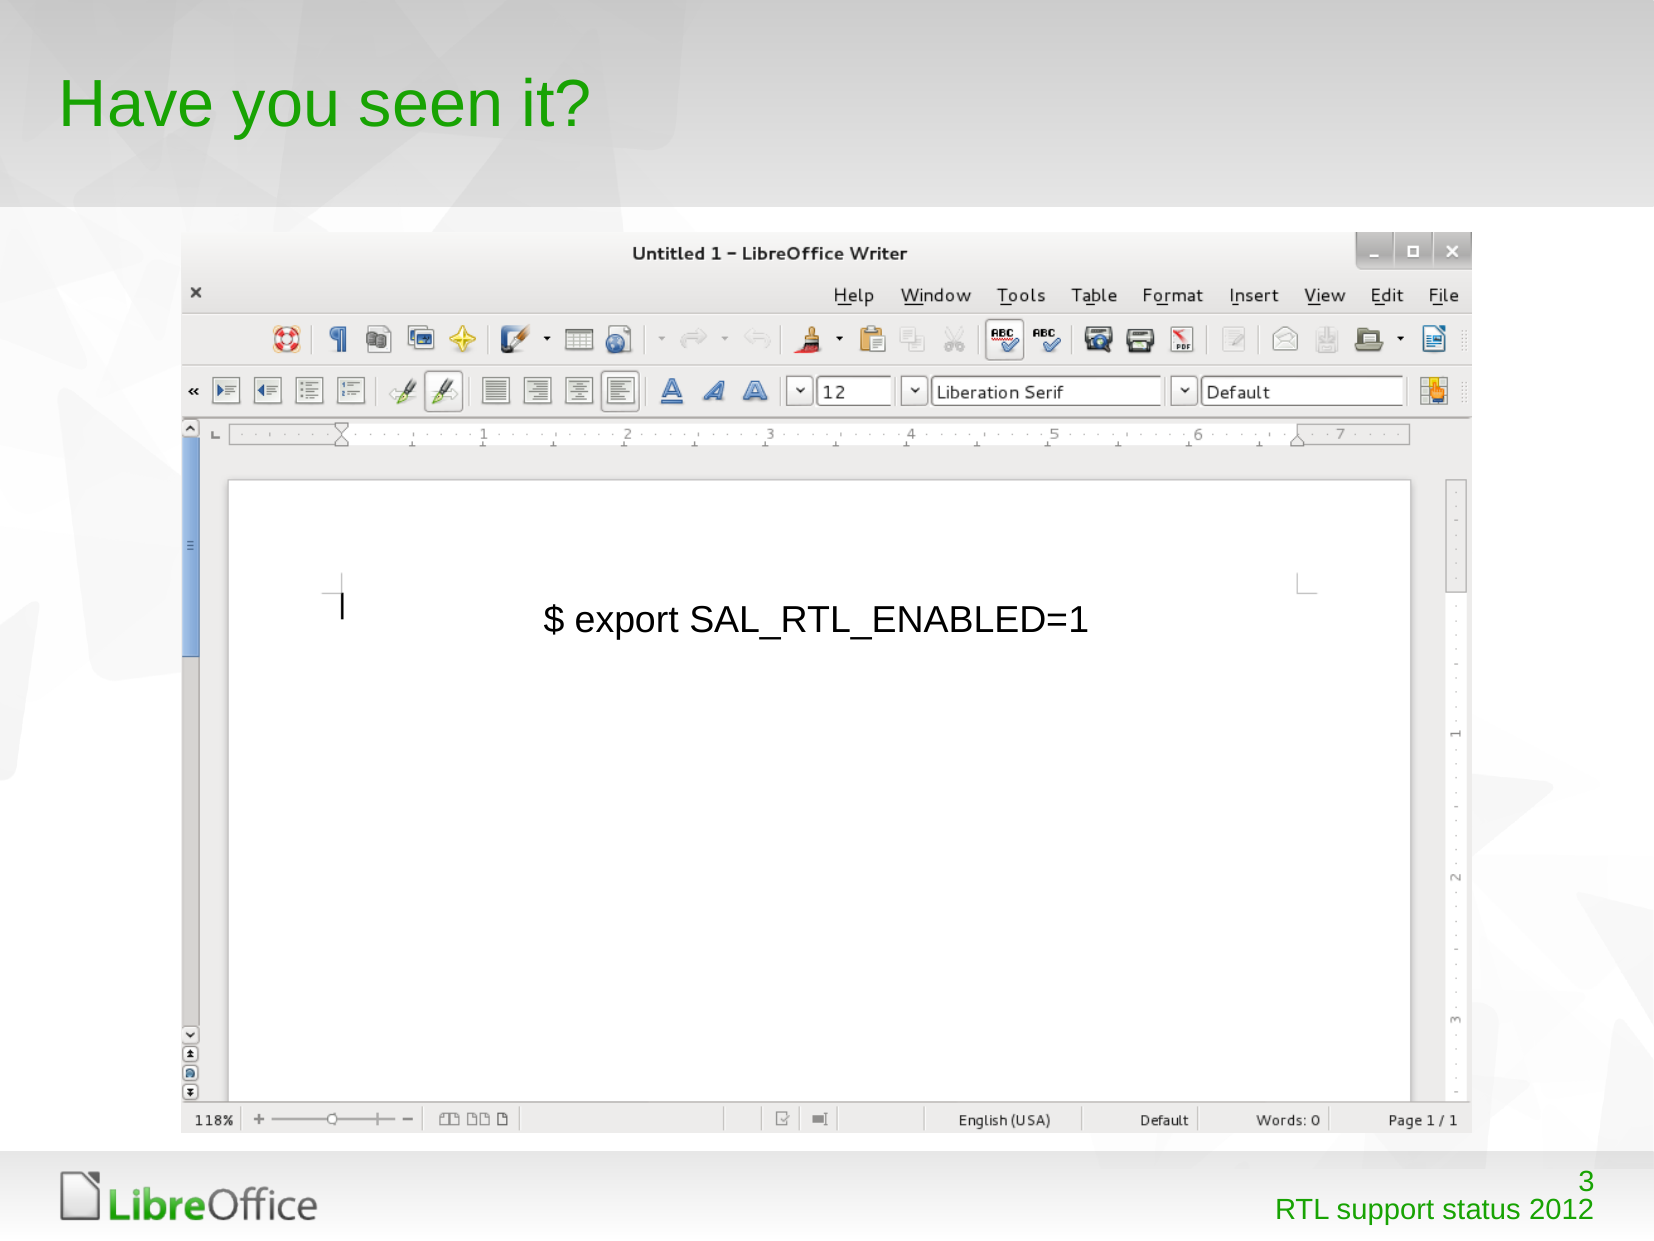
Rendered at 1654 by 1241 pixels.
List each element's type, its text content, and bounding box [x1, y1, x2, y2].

text_box $ export SAL_RTL_ENABLED=1 [528, 591, 1125, 649]
picture [0, 0, 1654, 1169]
picture [41, 1152, 337, 1240]
title Have you seen it? [59, 29, 1595, 178]
